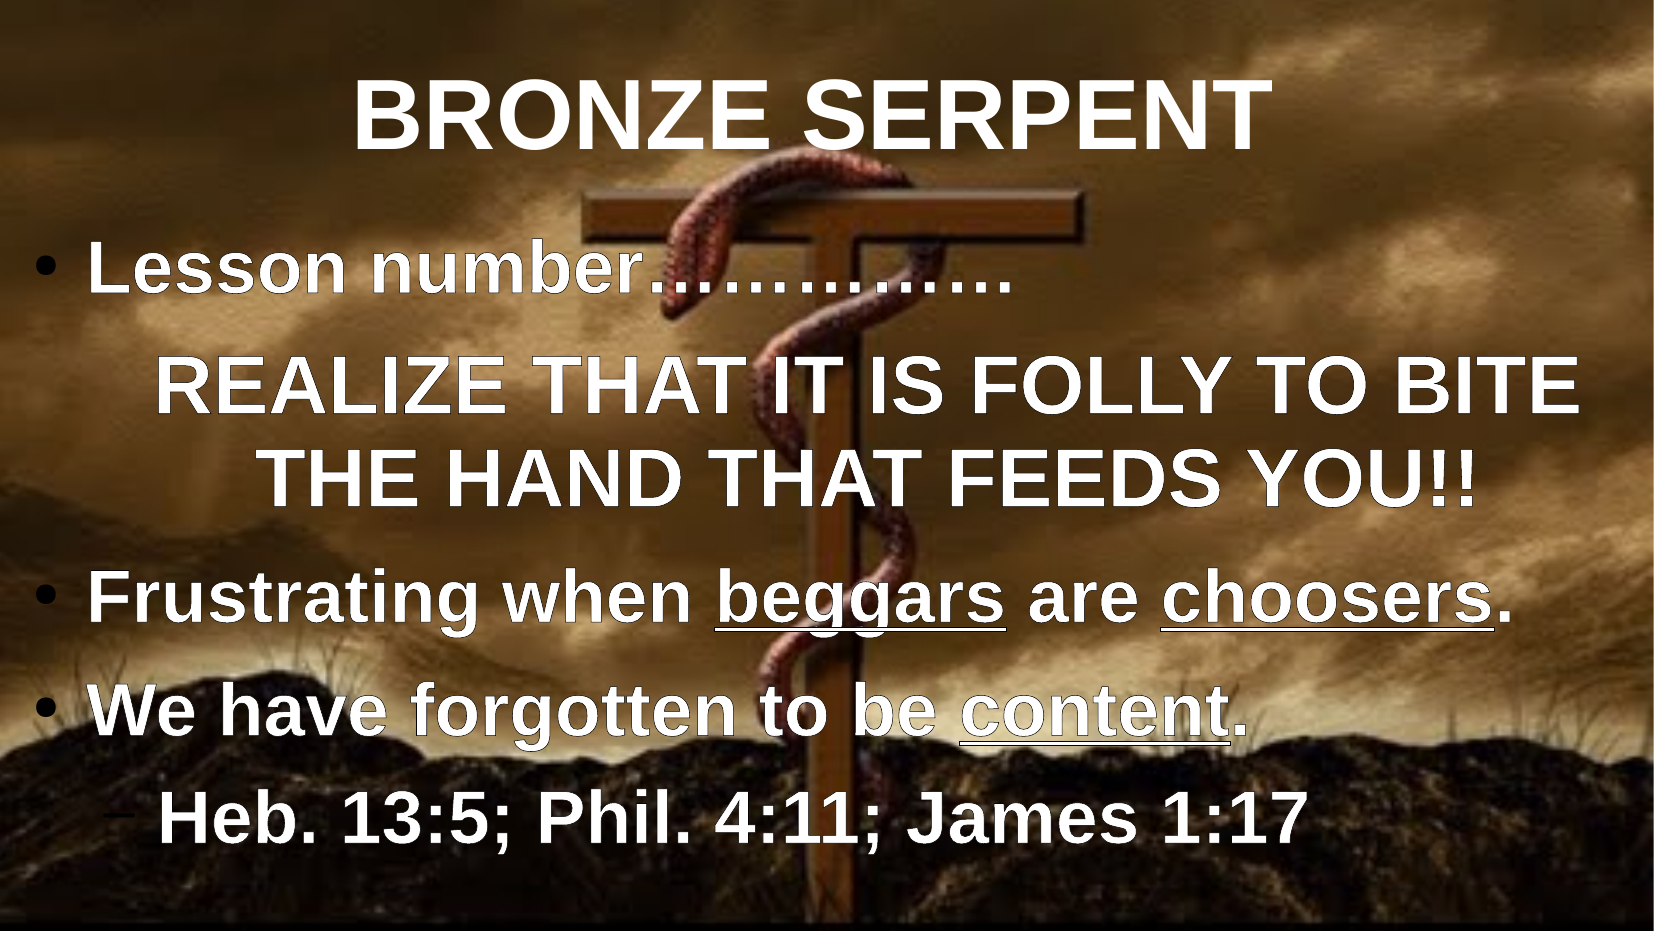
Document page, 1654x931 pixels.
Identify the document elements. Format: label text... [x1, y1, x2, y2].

title BRONZE SERPENT [82, 37, 1571, 193]
picture [0, 0, 1654, 931]
list Lesson number…………… REALIZE THAT IT IS FOLLY TO BITE THE HAND THAT FEEDS YOU!! Frustrating when beggars are choosers. We have forgotten to be content. Heb. 13:5; Phil. 4:11; James 1:17 [15, 225, 1651, 900]
